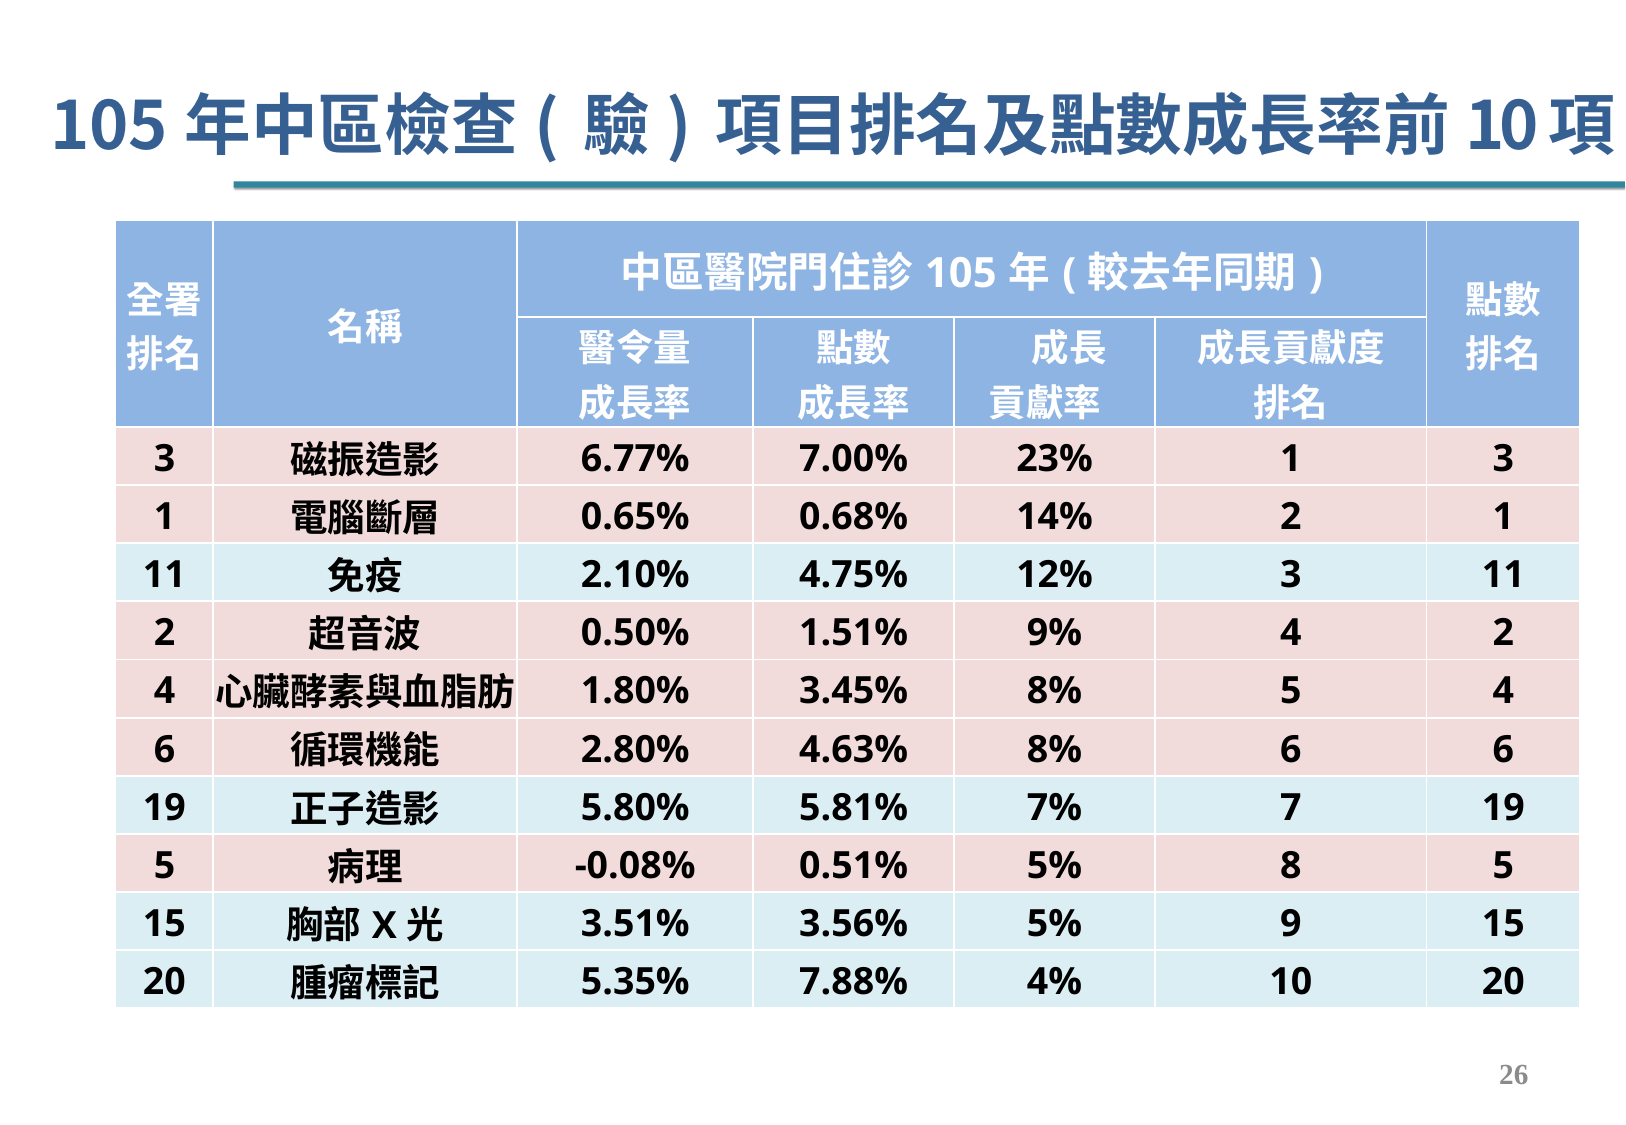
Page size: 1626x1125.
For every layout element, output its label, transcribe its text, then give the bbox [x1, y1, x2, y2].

table_cell 1.80% [518, 660, 752, 717]
table_cell 15 [1427, 893, 1579, 949]
table_cell 4 [116, 660, 212, 717]
table_cell 5.35% [518, 951, 752, 1007]
table_cell 11 [1427, 544, 1579, 600]
table_cell 成長貢獻度 排名 [1156, 318, 1426, 426]
table_cell 0.51% [754, 835, 953, 891]
table_cell 12% [955, 544, 1154, 600]
table_cell 1 [116, 486, 212, 542]
table_cell 5 [1427, 835, 1579, 891]
table_cell 3 [116, 428, 212, 484]
table_cell 2.80% [518, 719, 752, 775]
table_cell 2 [1427, 602, 1579, 659]
table_cell 3.51% [518, 893, 752, 949]
table_cell 5% [955, 835, 1154, 891]
table_cell 3.45% [754, 660, 953, 717]
table_cell 2.10% [518, 544, 752, 600]
table_cell 6 [1427, 719, 1579, 775]
table_cell 3 [1427, 428, 1579, 484]
table_cell 胸部X光 [214, 893, 516, 949]
table_cell 正子造影 [214, 777, 516, 833]
table_cell 5 [116, 835, 212, 891]
table_cell 19 [116, 777, 212, 833]
table_cell 1 [1427, 486, 1579, 542]
table_cell 病理 [214, 835, 516, 891]
table_cell -0.08% [518, 835, 752, 891]
table_cell 3 [1156, 544, 1426, 600]
table_cell 9 [1156, 893, 1426, 949]
table_cell 6.77% [518, 428, 752, 484]
table_cell 14% [955, 486, 1154, 542]
table_cell 點數 成長率 [754, 318, 953, 426]
table_cell 7.88% [754, 951, 953, 1007]
table_cell 電腦斷層 [214, 486, 516, 542]
table_cell 7% [955, 777, 1154, 833]
table_cell 20 [1427, 951, 1579, 1007]
table_cell 免疫 [214, 544, 516, 600]
table_cell 6 [116, 719, 212, 775]
table_cell 19 [1427, 777, 1579, 833]
table_cell 4.75% [754, 544, 953, 600]
table_cell 8 [1156, 835, 1426, 891]
table_cell 5% [955, 893, 1154, 949]
table_cell 超音波 [214, 602, 516, 659]
table_header 全署排名 [116, 221, 212, 426]
table_cell 心臟酵素與血脂肪 [214, 660, 516, 717]
table_cell 磁振造影 [214, 428, 516, 484]
table_cell 6 [1156, 719, 1426, 775]
table_cell 0.65% [518, 486, 752, 542]
table_header 中區醫院門住診105年(較去年同期) [518, 221, 1426, 316]
slide_number <編號> [1164, 1042, 1544, 1103]
table_cell 5 [1156, 660, 1426, 717]
table_cell 9% [955, 602, 1154, 659]
table_cell 循環機能 [214, 719, 516, 775]
table_cell 3.56% [754, 893, 953, 949]
table_cell 5.80% [518, 777, 752, 833]
table_cell 20 [116, 951, 212, 1007]
table_cell 4.63% [754, 719, 953, 775]
table_cell 7.00% [754, 428, 953, 484]
table_cell 1.51% [754, 602, 953, 659]
table_cell 23% [955, 428, 1154, 484]
table_cell 5.81% [754, 777, 953, 833]
table_cell 2 [116, 602, 212, 659]
table_cell 11 [116, 544, 212, 600]
table_cell 8% [955, 660, 1154, 717]
table_cell 4 [1156, 602, 1426, 659]
table_cell 0.68% [754, 486, 953, 542]
table_cell 4 [1427, 660, 1579, 717]
table_cell 2 [1156, 486, 1426, 542]
table_cell 8% [955, 719, 1154, 775]
title 105年中區檢查(驗)項目排名及點數成長率前10項 [11, 47, 1625, 199]
table_cell 醫令量 成長率 [518, 318, 752, 426]
table_cell 15 [116, 893, 212, 949]
table_cell 7 [1156, 777, 1426, 833]
table_cell 0.50% [518, 602, 752, 659]
table_header 名稱 [214, 221, 516, 426]
table_cell 10 [1156, 951, 1426, 1007]
table_cell 4% [955, 951, 1154, 1007]
table_cell 成長 貢獻率 [955, 318, 1154, 426]
table_cell 腫瘤標記 [214, 951, 516, 1007]
table_cell 1 [1156, 428, 1426, 484]
table_header 點數 排名 [1427, 221, 1579, 426]
